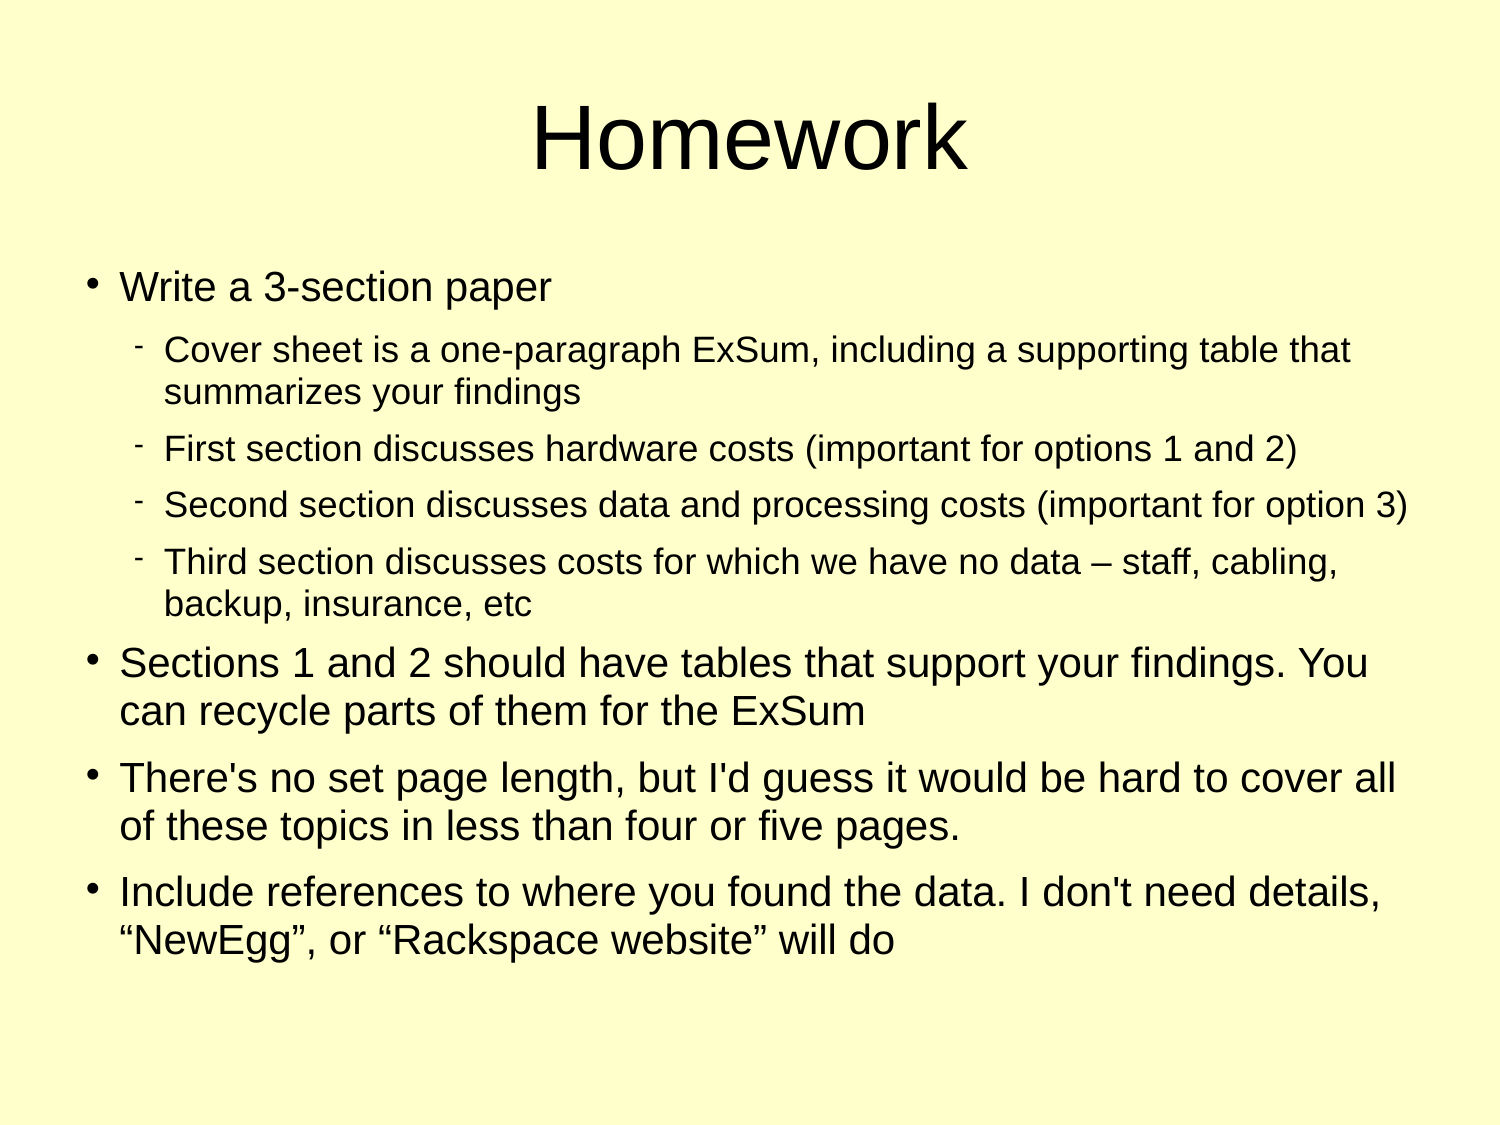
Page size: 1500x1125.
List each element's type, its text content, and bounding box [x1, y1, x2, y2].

list Write a 3-section paper Cover sheet is a one-paragraph ExSum, including a supporting table that summarizes your findings First section discusses hardware costs (important for options 1 and 2) Second section discusses data and processing costs (important for option 3) Third section discusses costs for which we have no data – staff, cabling, backup, insurance, etc Sections 1 and 2 should have tables that support your findings. You can recycle parts of them for the ExSum There's no set page length, but I'd guess it would be hard to cover all of these topics in less than four or five pages. Include references to where you found the data. I don't need details, “NewEgg”, or “Rackspace website” will do [74, 263, 1425, 1006]
title Homework [74, 39, 1425, 238]
